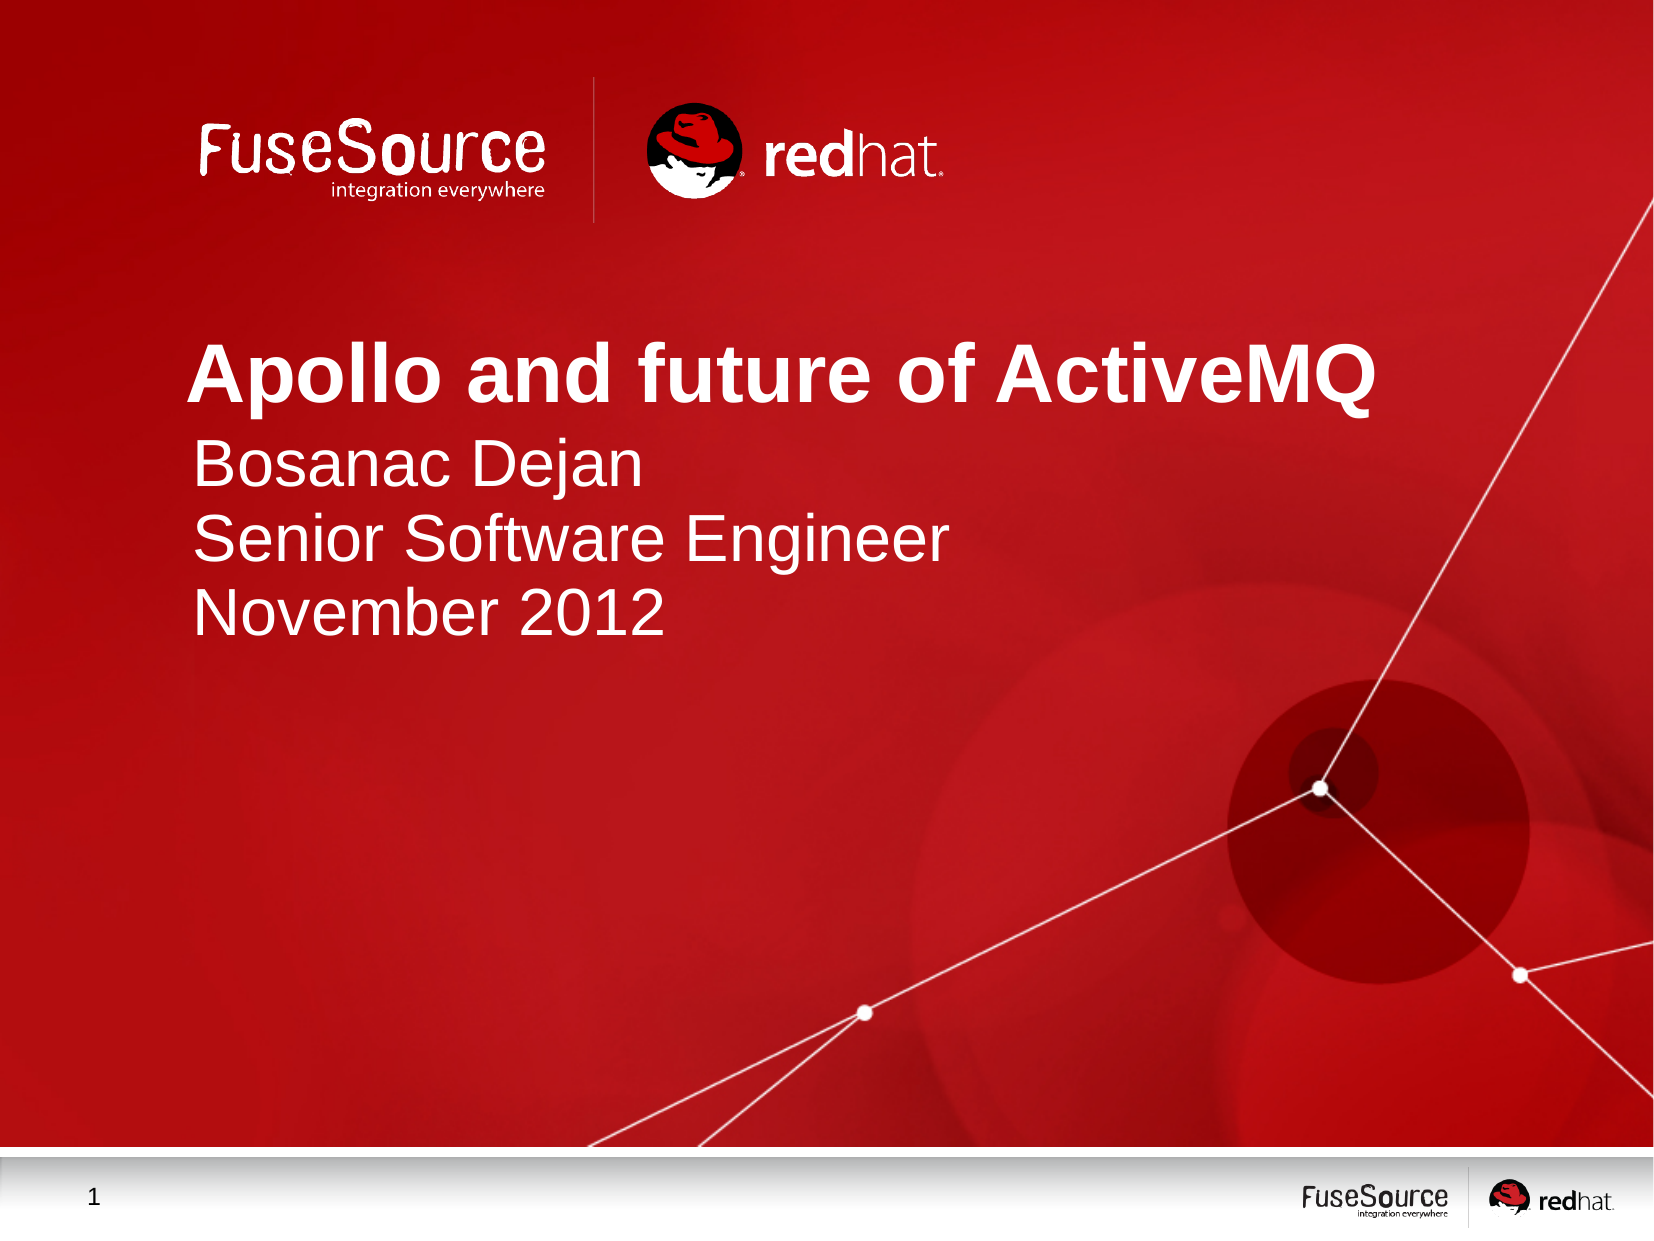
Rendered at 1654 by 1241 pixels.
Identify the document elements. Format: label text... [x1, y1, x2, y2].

text_box Apollo and future of ActiveMQ [170, 273, 1408, 494]
text_box Bosanac Dejan Senior Software Engineer November 2012 [177, 418, 1445, 703]
picture [0, 0, 1654, 1241]
